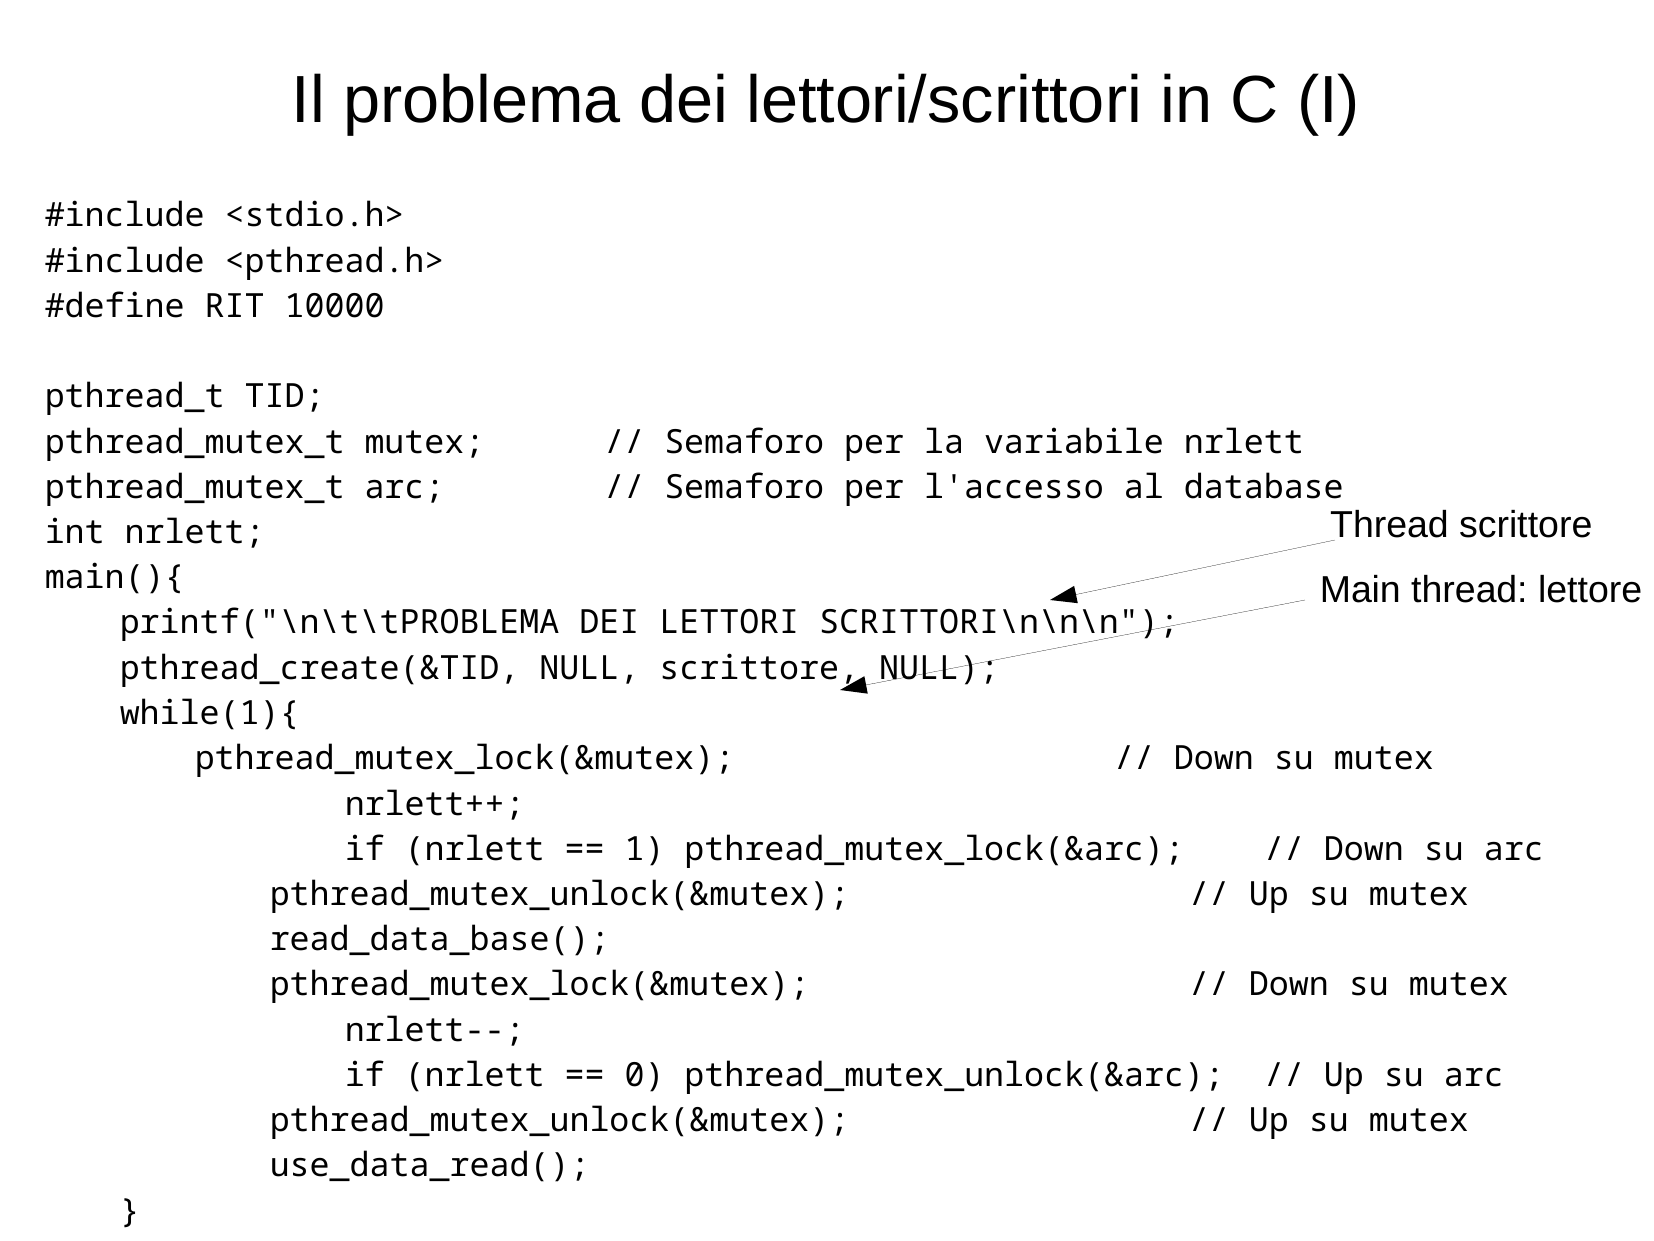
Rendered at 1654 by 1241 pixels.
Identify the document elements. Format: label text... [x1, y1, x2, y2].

title Il problema dei lettori/scrittori in C (I) [82, 0, 1571, 204]
text_box #include <stdio.h> #include <pthread.h> #define RIT 10000 pthread_t TID; pthread_mutex_t mutex; // Semaforo per la variabile nrlett pthread_mutex_t arc; // Semaforo per l'accesso al database int nrlett; main(){ printf("\n\t\tPROBLEMA DEI LETTORI SCRITTORI\n\n\n"); pthread_create(&TID, NULL, scrittore, NULL); while(1){ pthread_mutex_lock(&mutex); // Down su mutex nrlett++; if (nrlett == 1) pthread_mutex_lock(&arc); // Down su arc pthread_mutex_unlock(&mutex); // Up su mutex read_data_base(); pthread_mutex_lock(&mutex); // Down su mutex nrlett--; if (nrlett == 0) pthread_mutex_unlock(&arc); // Up su arc pthread_mutex_unlock(&mutex); // Up su mutex use_data_read(); } pthread_join(TID, NULL); } [30, 184, 1654, 1168]
text_box Main thread: lettore [1305, 561, 1654, 619]
text_box Thread scrittore [1305, 496, 1654, 554]
